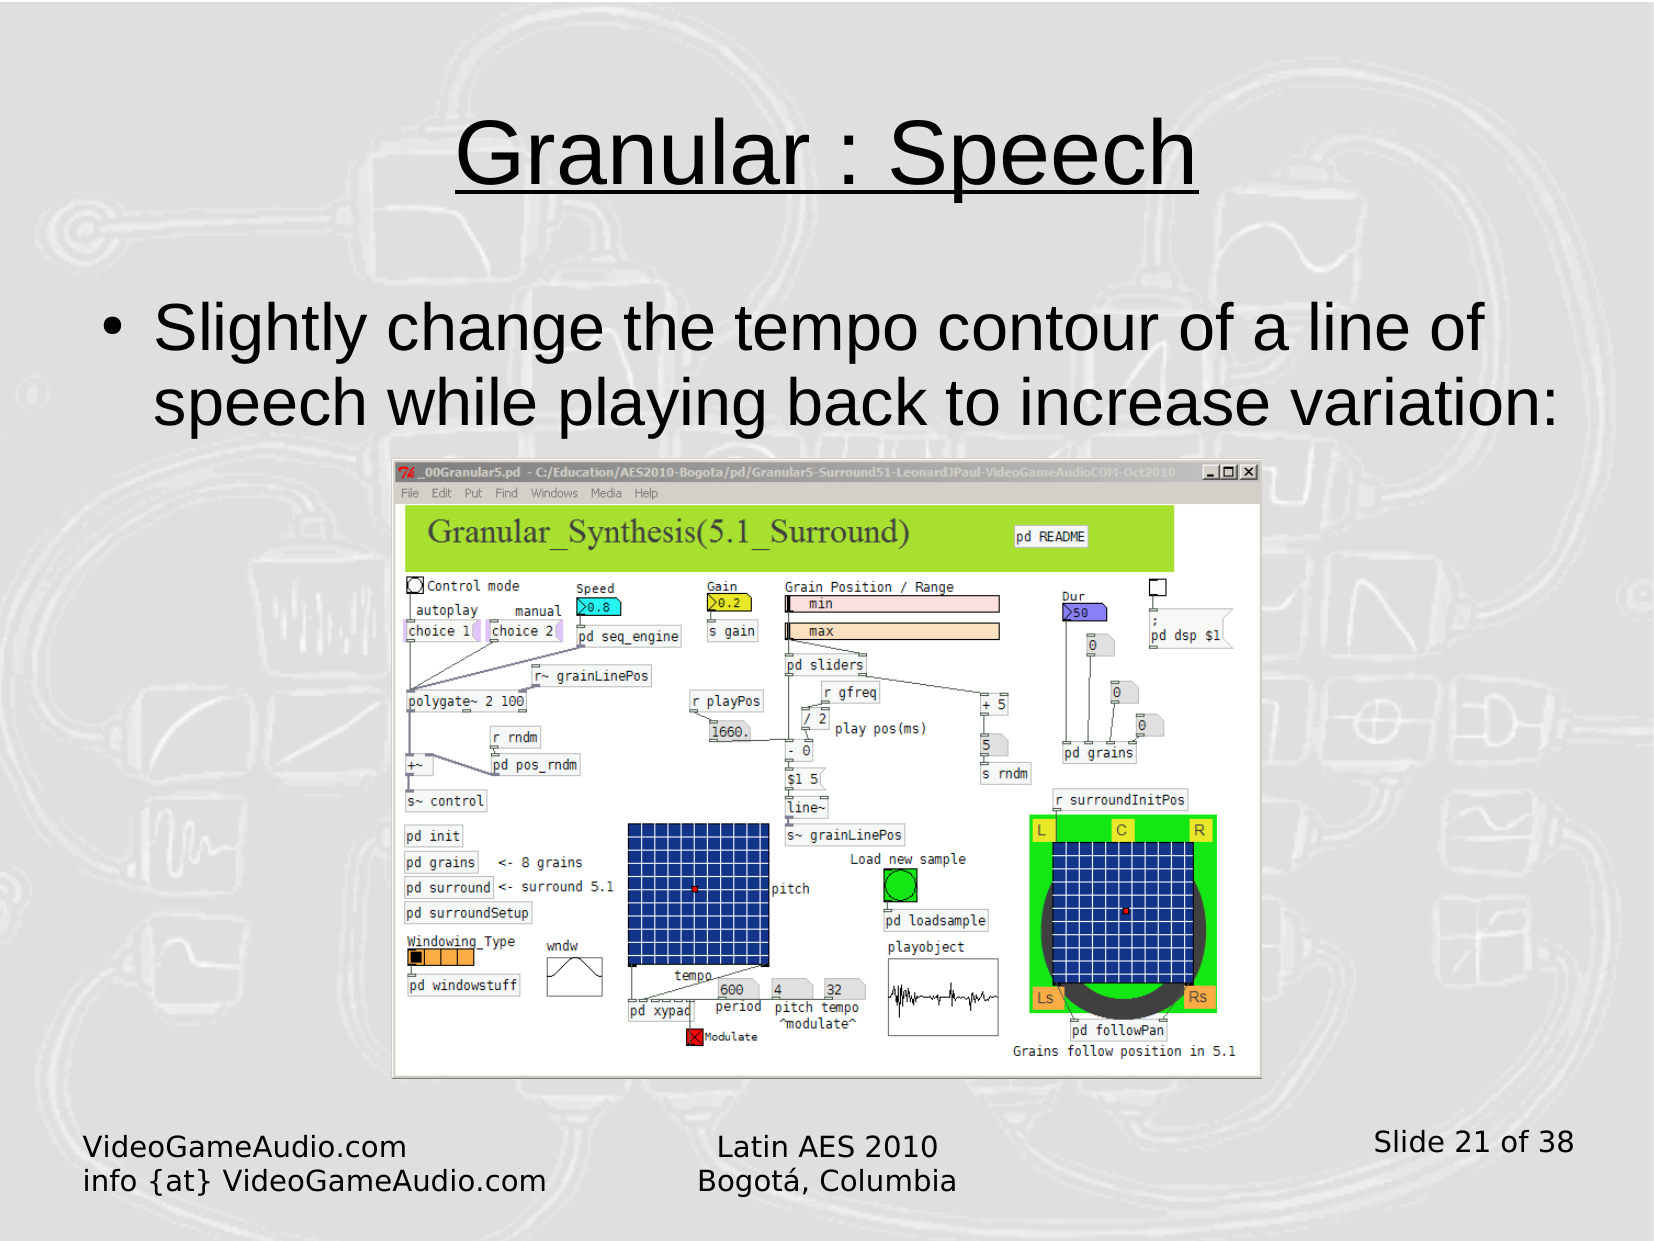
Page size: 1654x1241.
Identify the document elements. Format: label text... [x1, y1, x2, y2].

picture [0, 2, 1654, 1241]
title Granular : Speech [82, 49, 1571, 257]
list Slightly change the tempo contour of a line of speech while playing back to increase variation: [82, 290, 1572, 451]
